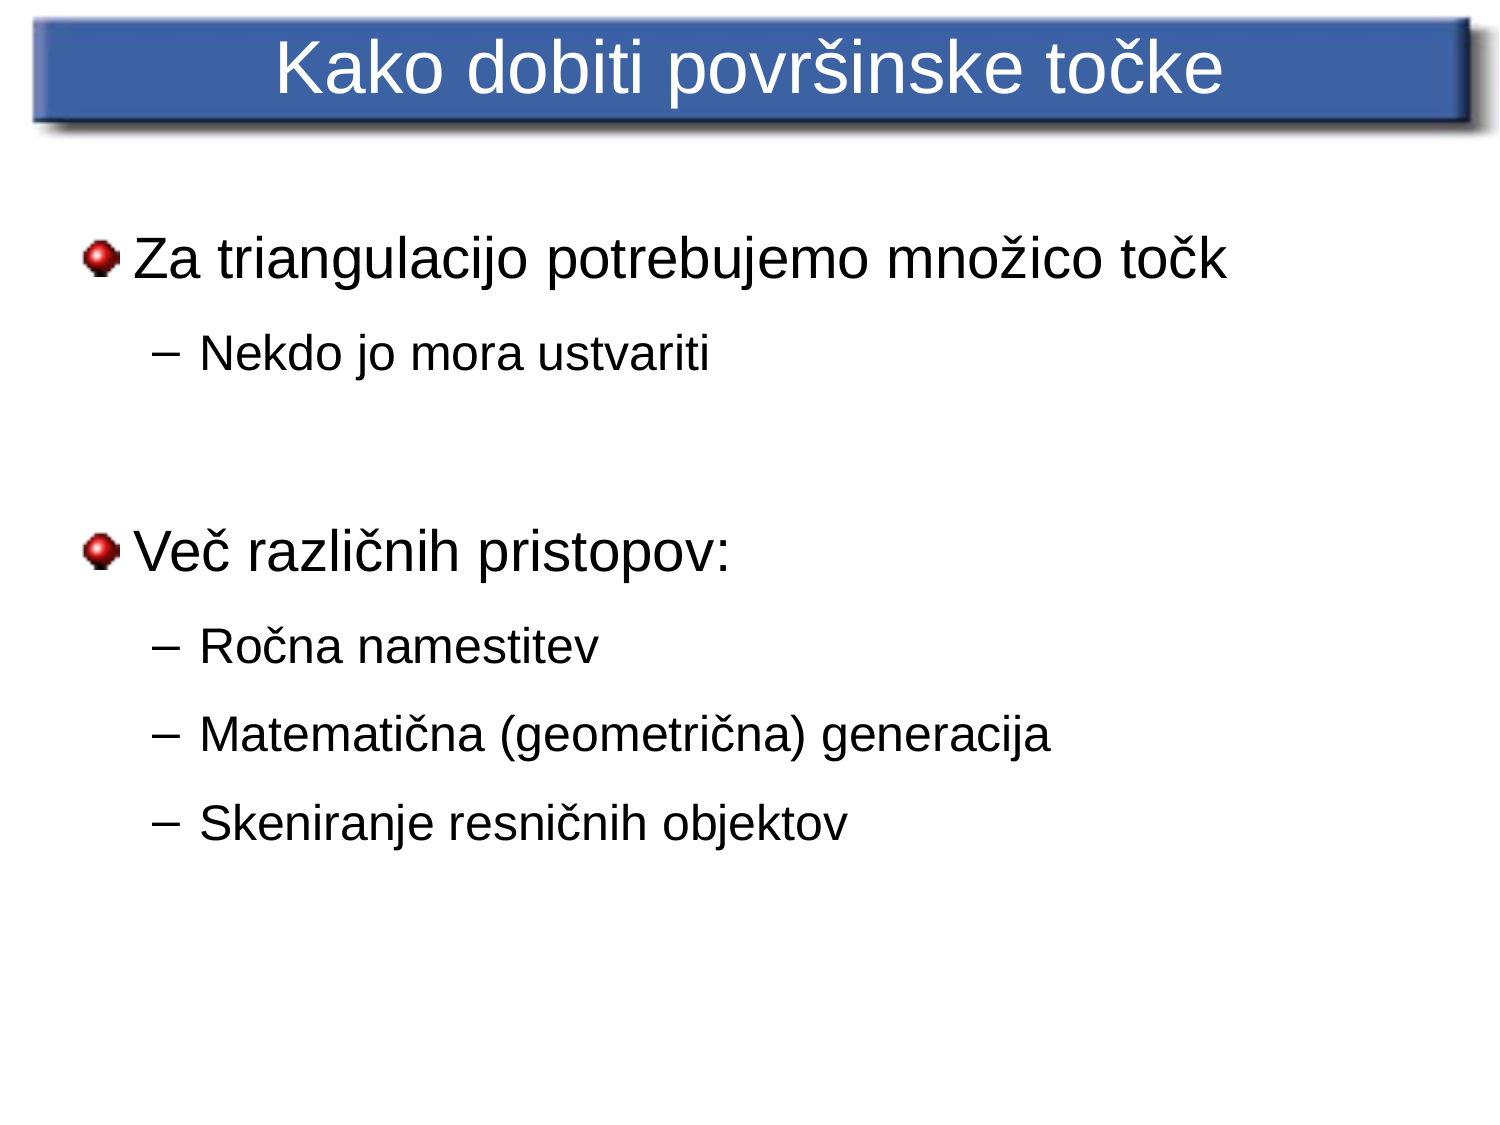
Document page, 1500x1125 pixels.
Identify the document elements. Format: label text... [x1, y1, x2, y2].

picture [31, 116, 1499, 142]
title Kako dobiti površinske točke [0, 10, 1500, 116]
list Za triangulacijo potrebujemo množico točk Nekdo jo mora ustvariti Več različnih pristopov: Ročna namestitev Matematična (geometrična) generacija Skeniranje resničnih objektov [62, 212, 1413, 955]
